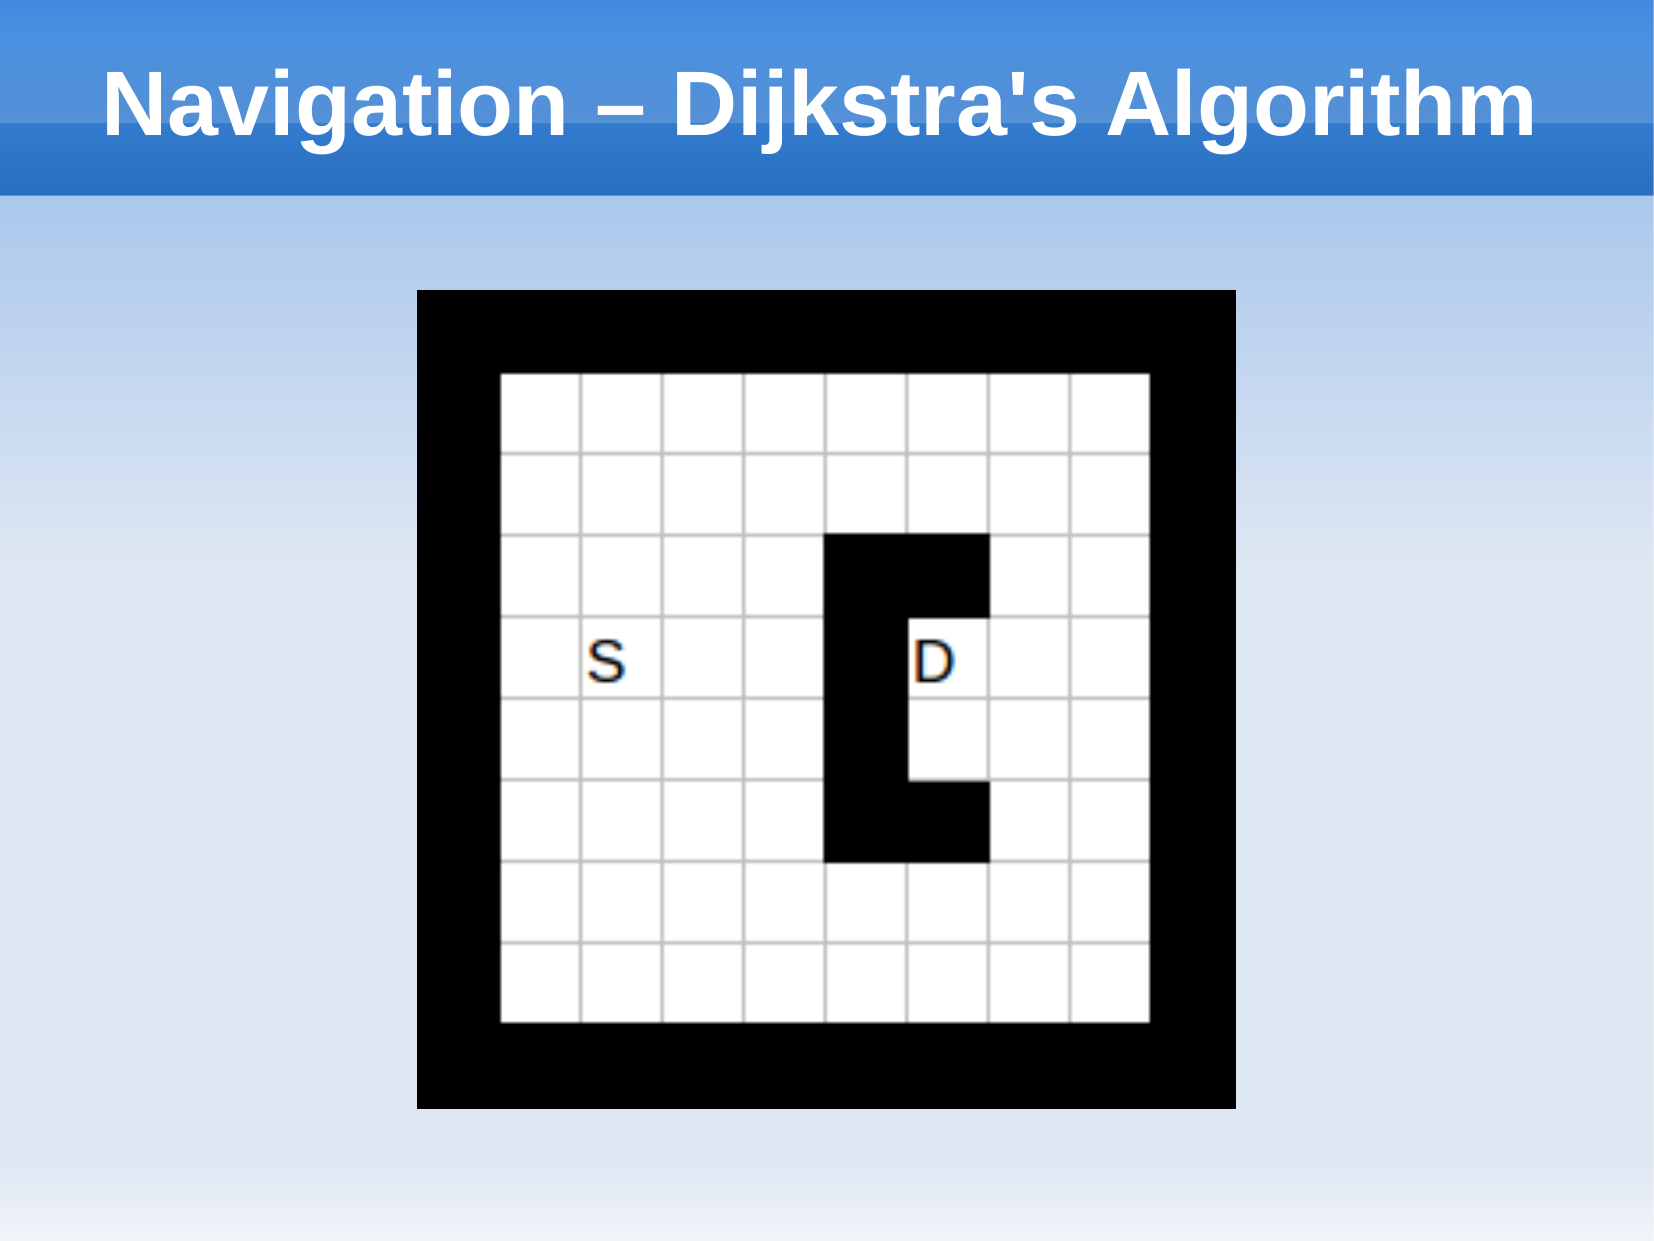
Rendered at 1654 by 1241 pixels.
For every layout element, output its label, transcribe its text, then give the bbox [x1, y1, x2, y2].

title Navigation – Dijkstra's Algorithm [76, 0, 1565, 208]
picture [0, 0, 1654, 1241]
